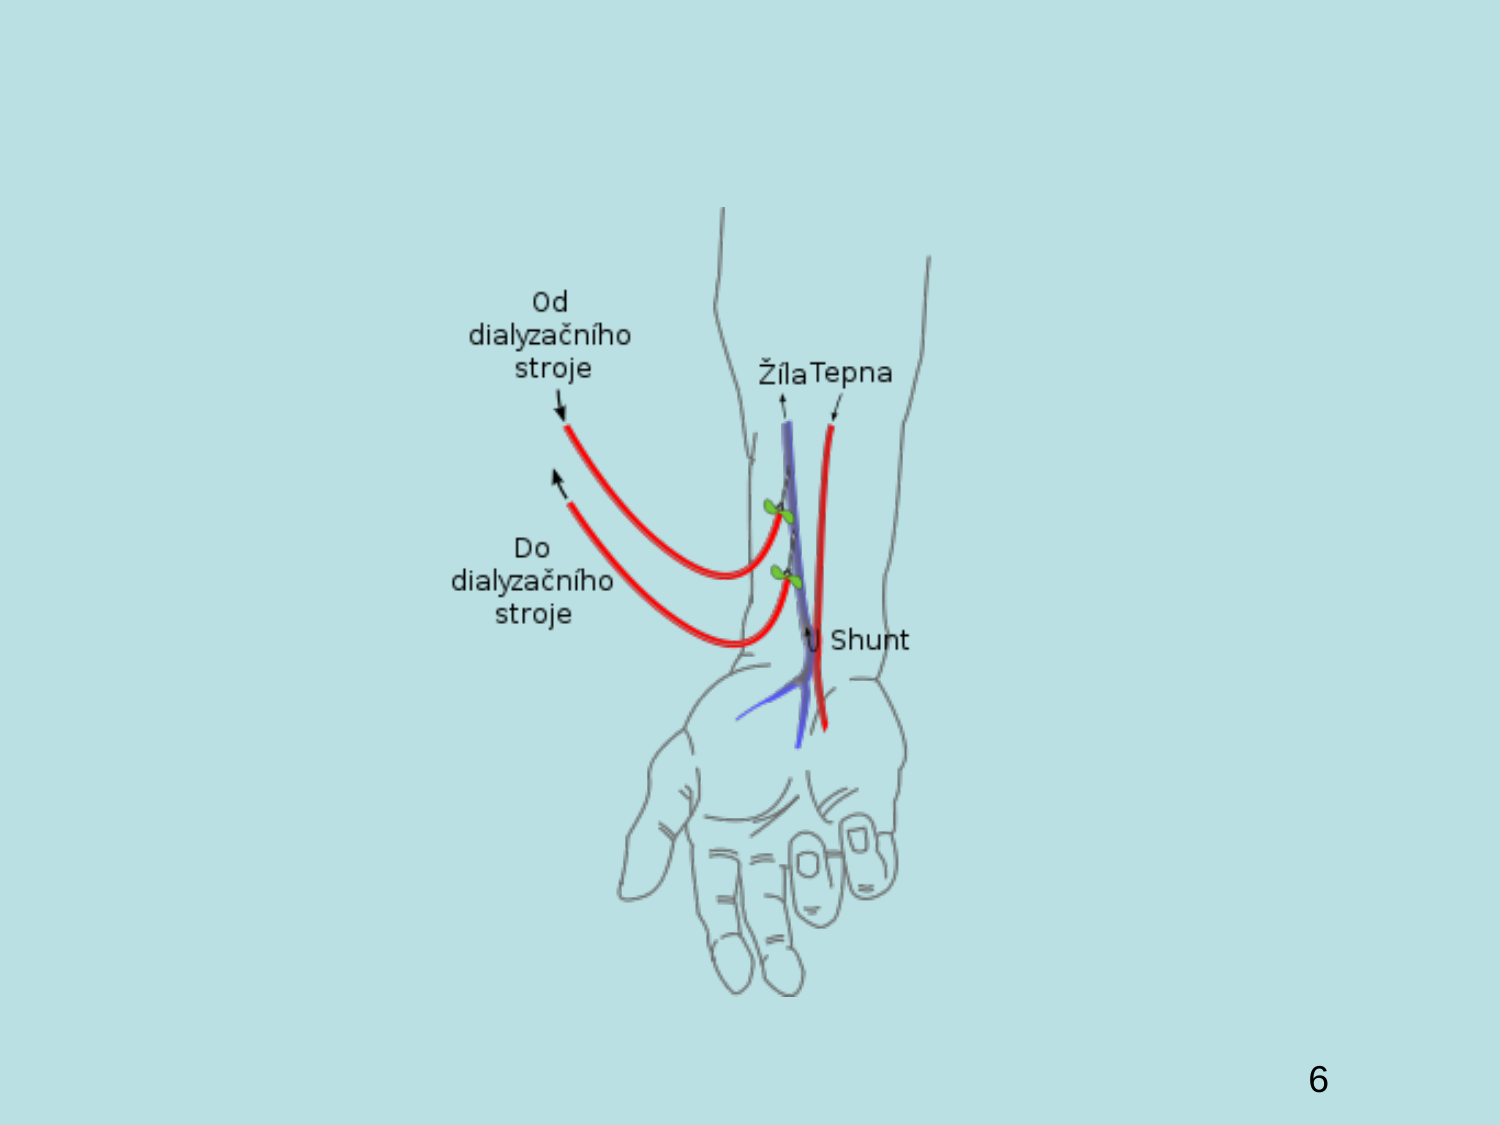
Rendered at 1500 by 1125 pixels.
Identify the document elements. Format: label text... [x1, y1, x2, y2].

picture [442, 207, 938, 997]
text_box 6 [1293, 1046, 1459, 1108]
